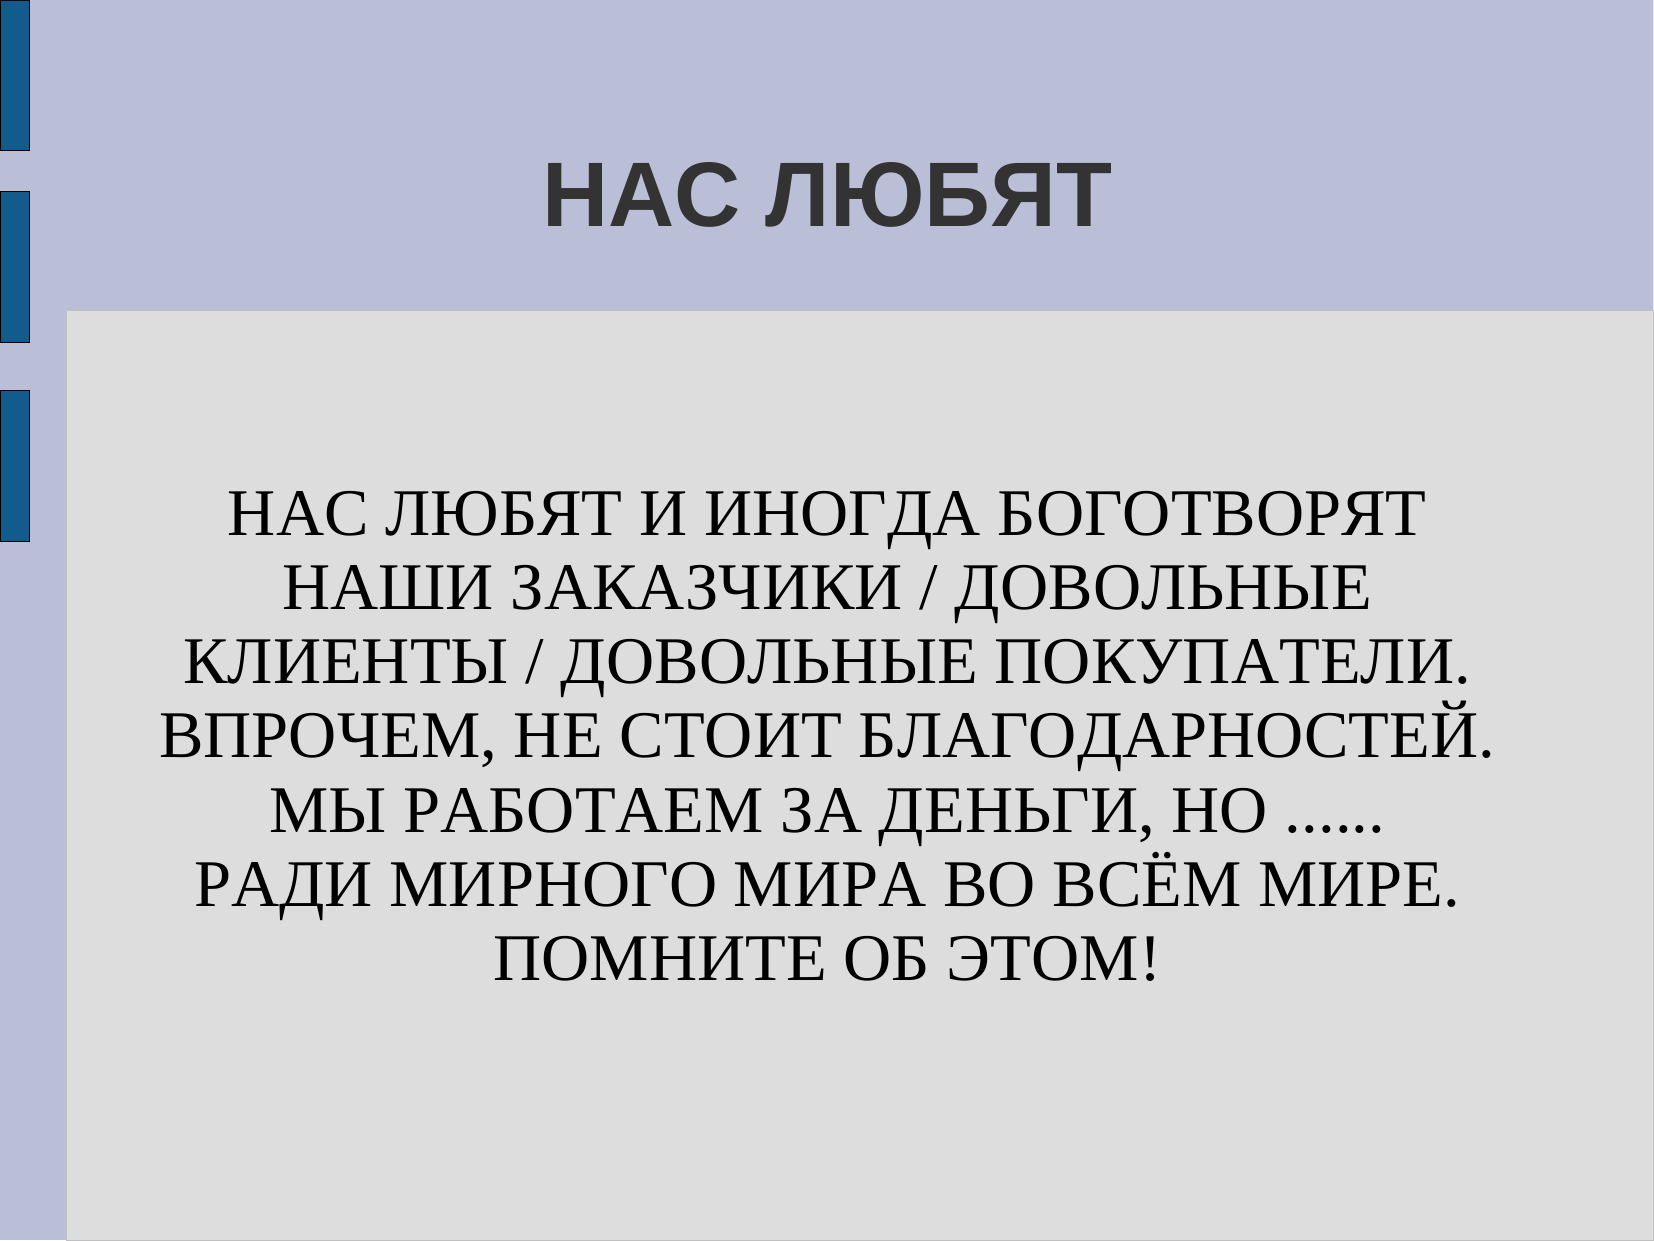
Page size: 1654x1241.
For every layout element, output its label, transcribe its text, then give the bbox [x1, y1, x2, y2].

subtitle НАС ЛЮБЯТ И ИНОГДА БОГОТВОРЯТ НАШИ ЗАКАЗЧИКИ / ДОВОЛЬНЫЕ КЛИЕНТЫ / ДОВОЛЬНЫЕ ПОКУПАТЕЛИ. ВПРОЧЕМ, НЕ СТОИТ БЛАГОДАРНОСТЕЙ. МЫ РАБОТАЕМ ЗА ДЕНЬГИ, НО ...... РАДИ МИРНОГО МИРА ВО ВСЁМ МИРЕ. ПОМНИТЕ ОБ ЭТОМ! [121, 344, 1534, 1127]
title НАС ЛЮБЯТ [121, 91, 1534, 299]
